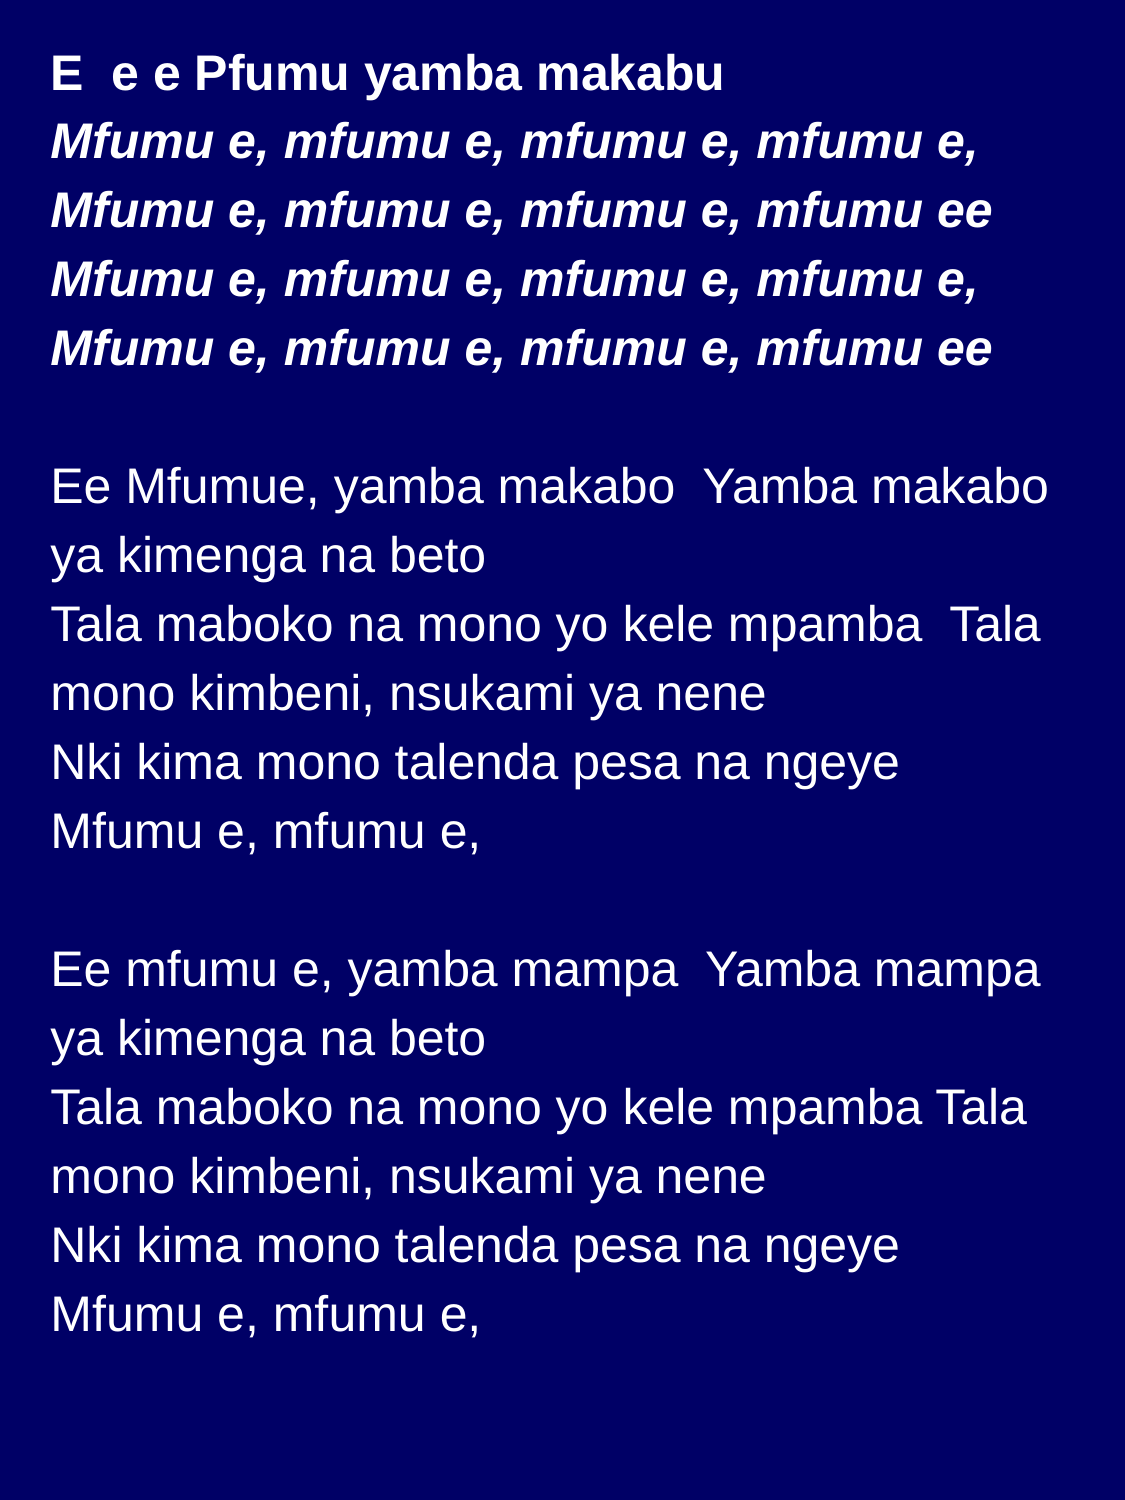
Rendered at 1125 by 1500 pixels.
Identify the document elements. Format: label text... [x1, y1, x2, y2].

text_box E e e Pfumu yamba makabu Mfumu e, mfumu e, mfumu e, mfumu e, Mfumu e, mfumu e, mfumu e, mfumu ee Mfumu e, mfumu e, mfumu e, mfumu e, Mfumu e, mfumu e, mfumu e, mfumu ee Ee Mfumue, yamba makabo Yamba makabo ya kimenga na beto Tala maboko na mono yo kele mpamba Tala mono kimbeni, nsukami ya nene Nki kima mono talenda pesa na ngeye Mfumu e, mfumu e, Ee mfumu e, yamba mampa Yamba mampa ya kimenga na beto Tala maboko na mono yo kele mpamba Tala mono kimbeni, nsukami ya nene Nki kima mono talenda pesa na ngeye Mfumu e, mfumu e, [35, 23, 1087, 1382]
